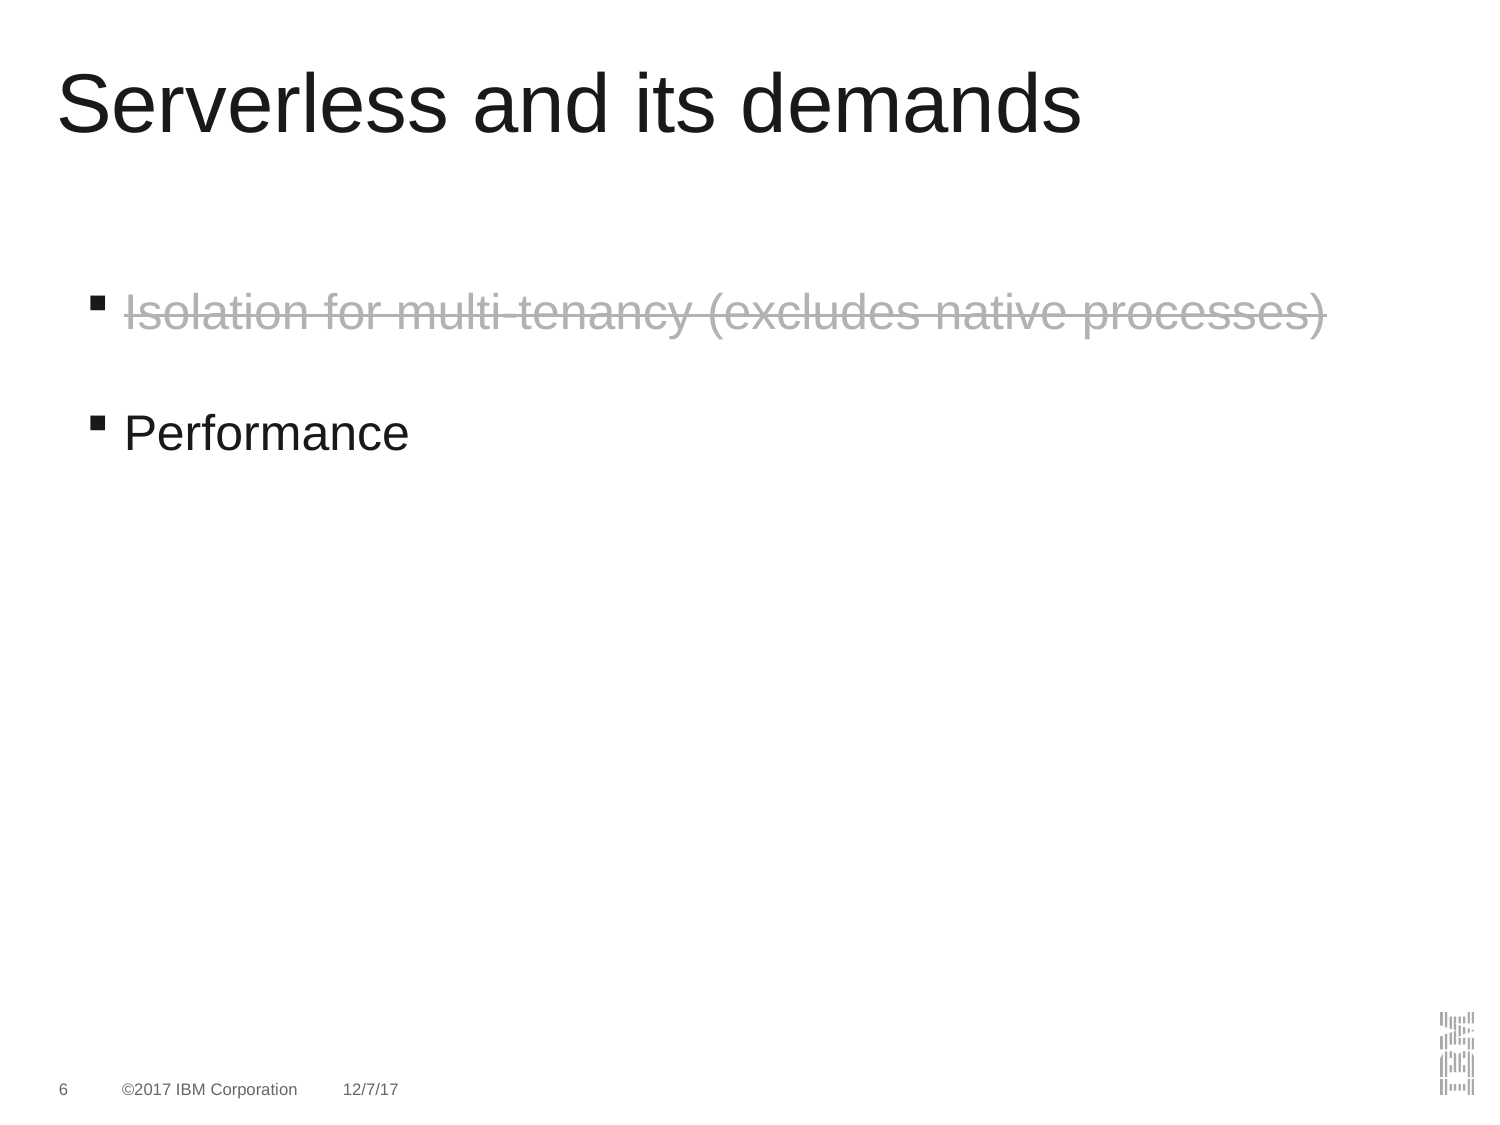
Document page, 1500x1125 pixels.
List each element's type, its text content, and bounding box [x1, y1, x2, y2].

text_box Serverless and its demands [56, 49, 1440, 200]
text_box Isolation for multi-tenancy (excludes native processes) Performance [86, 279, 1472, 574]
picture [1440, 1012, 1474, 1095]
